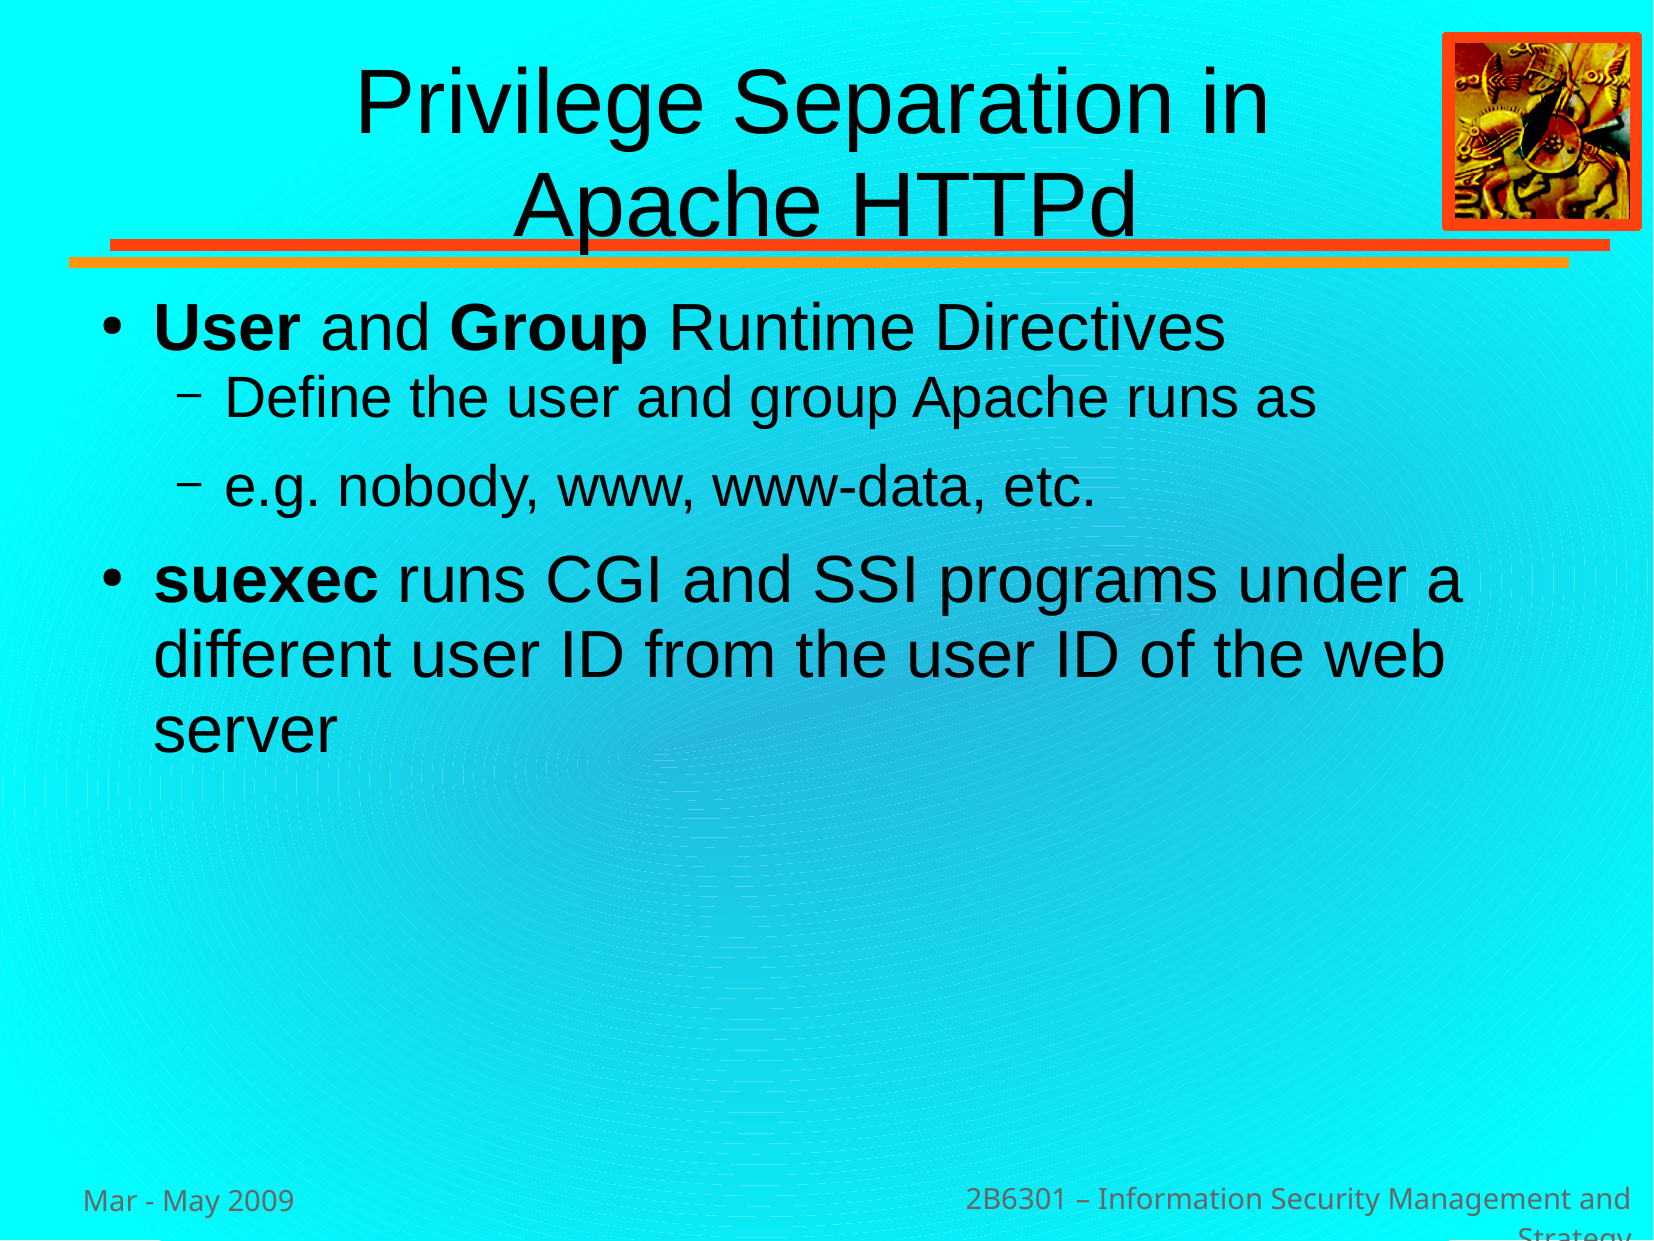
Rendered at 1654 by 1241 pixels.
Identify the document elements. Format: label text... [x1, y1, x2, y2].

title Privilege Separation in Apache HTTPd [82, 39, 1571, 267]
list User and Group Runtime Directives Define the user and group Apache runs as e.g. nobody, www, www-data, etc. suexec runs CGI and SSI programs under a different user ID from the user ID of the web server [82, 290, 1571, 1094]
picture [1571, 43, 1630, 219]
